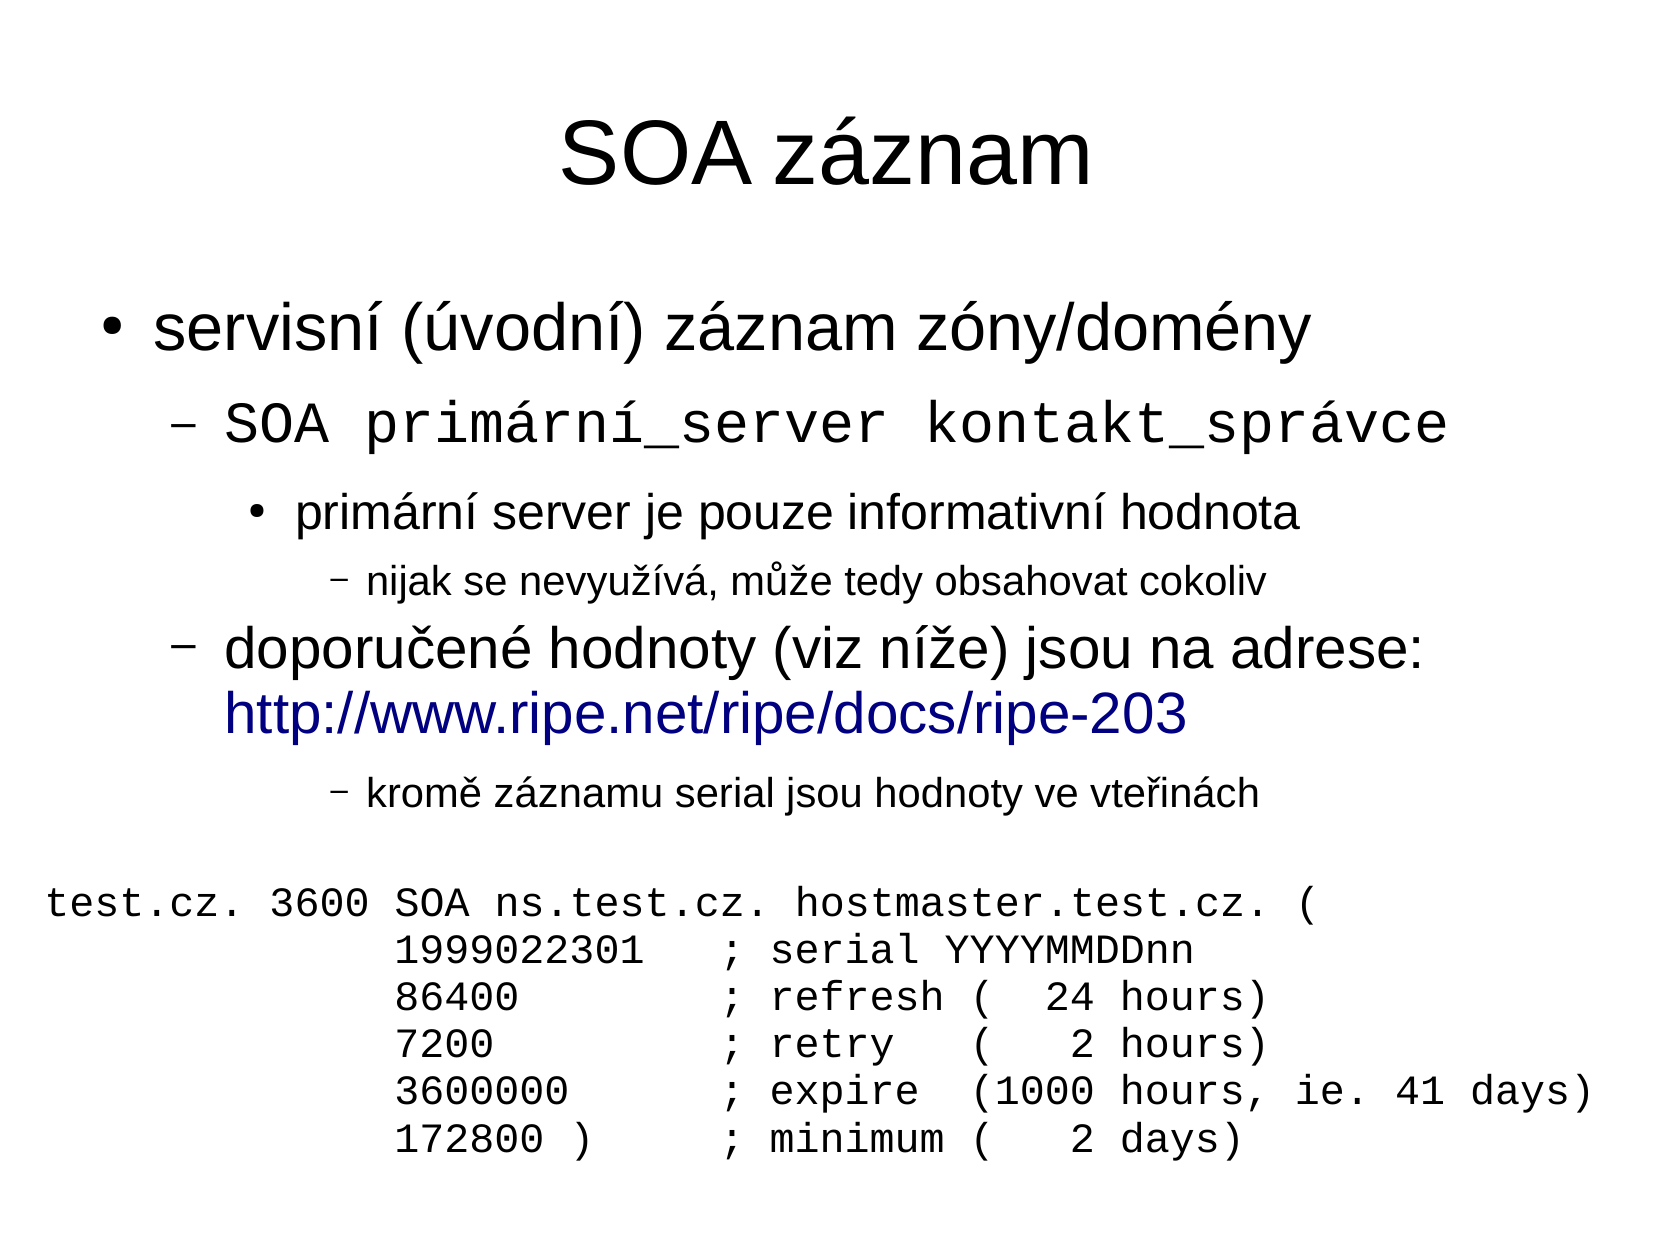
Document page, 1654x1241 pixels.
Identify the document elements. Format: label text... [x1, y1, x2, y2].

title SOA záznam [82, 49, 1571, 257]
list servisní (úvodní) záznam zóny/domény SOA primární_server kontakt_správce primární server je pouze informativní hodnota nijak se nevyužívá, může tedy obsahovat cokoliv doporučené hodnoty (viz níže) jsou na adrese: http://www.ripe.net/ripe/docs/ripe-203 kromě záznamu serial jsou hodnoty ve vteřinách [82, 290, 1571, 817]
text_box test.cz. 3600 SOA ns.test.cz. hostmaster.test.cz. ( 1999022301 ; serial YYYYMMDDnn 86400 ; refresh ( 24 hours) 7200 ; retry ( 2 hours) 3600000 ; expire (1000 hours, ie. 41 days) 172800 ) ; minimum ( 2 days) [29, 874, 1625, 1173]
